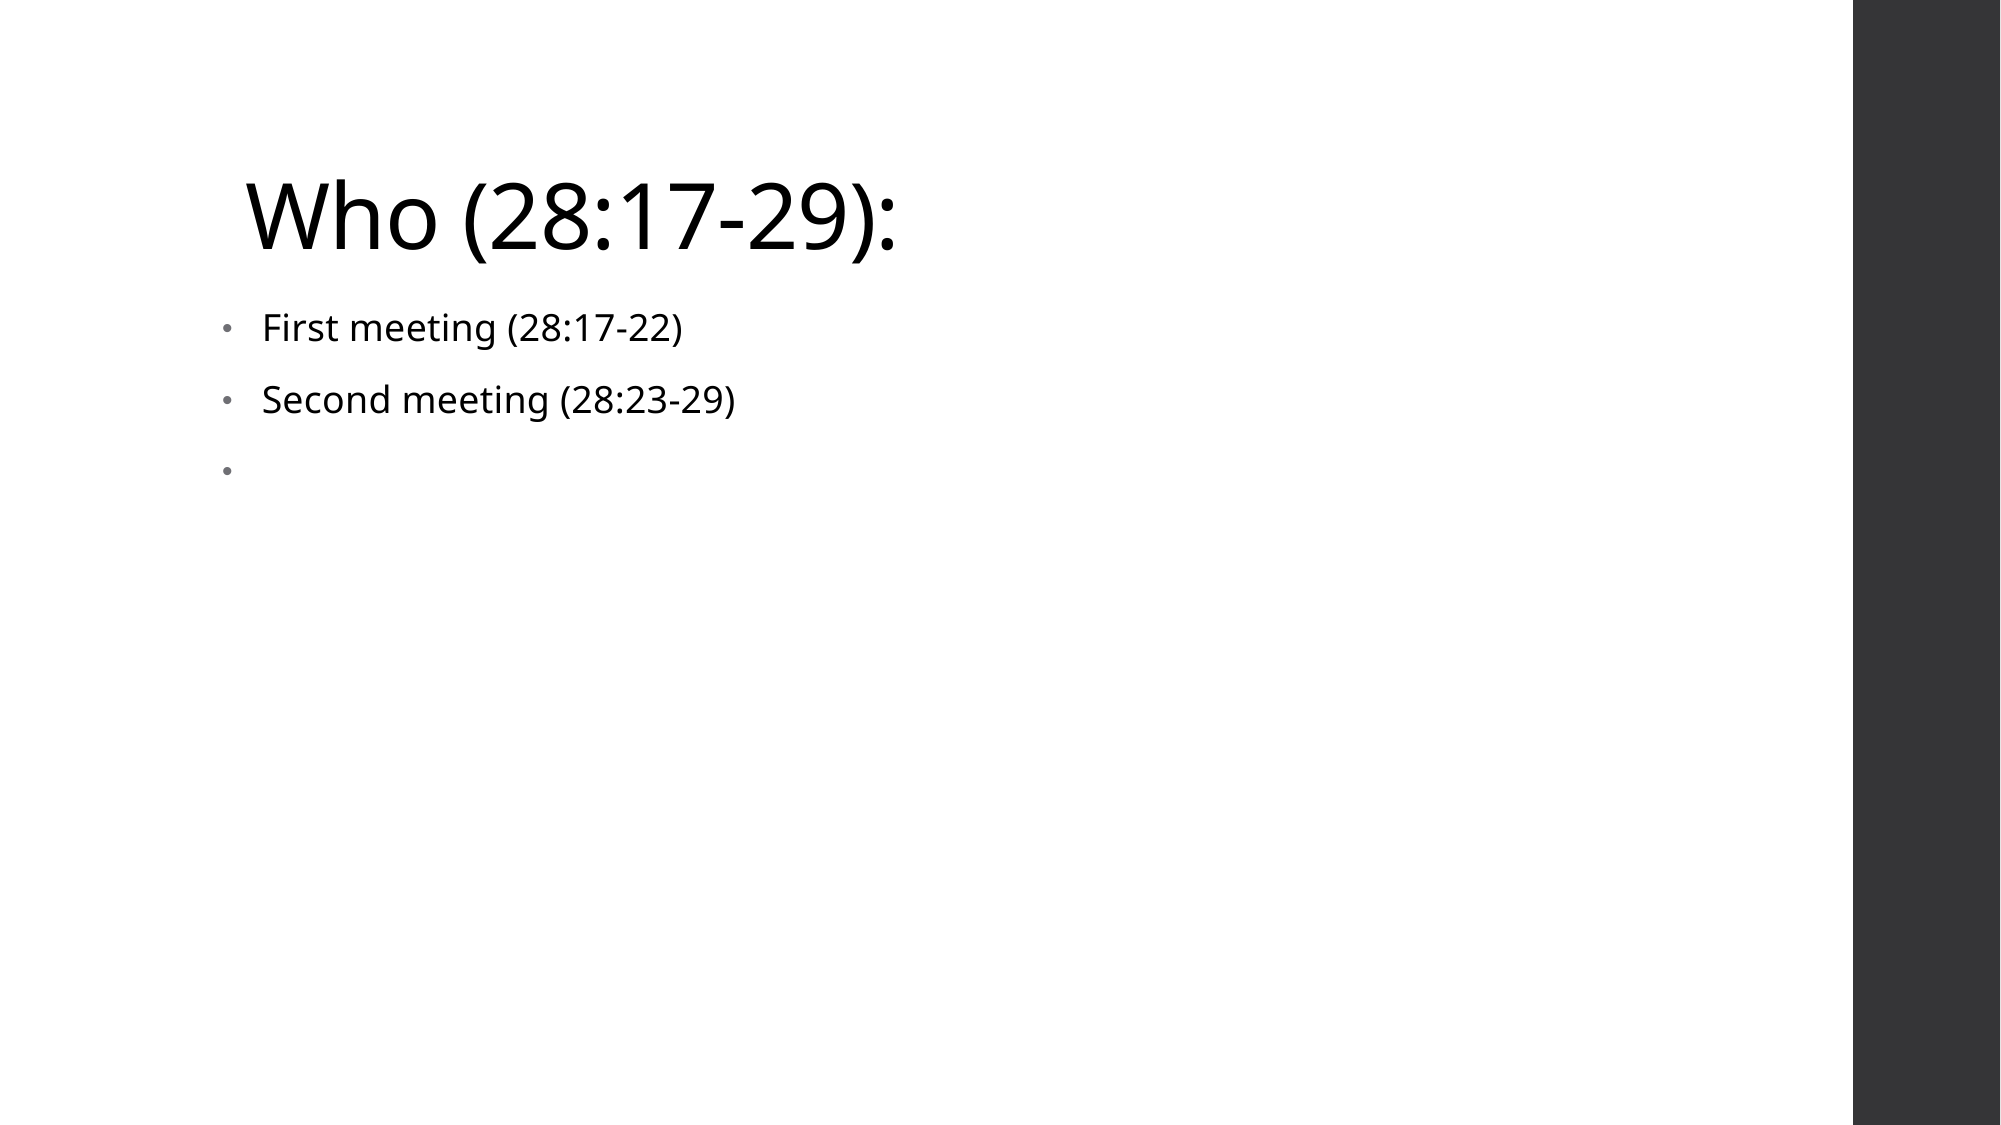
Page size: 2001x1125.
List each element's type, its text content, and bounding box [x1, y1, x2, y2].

list First meeting (28:17-22) Second meeting (28:23-29) [206, 299, 1617, 1014]
title Who (28:17-29): [206, 60, 1797, 278]
